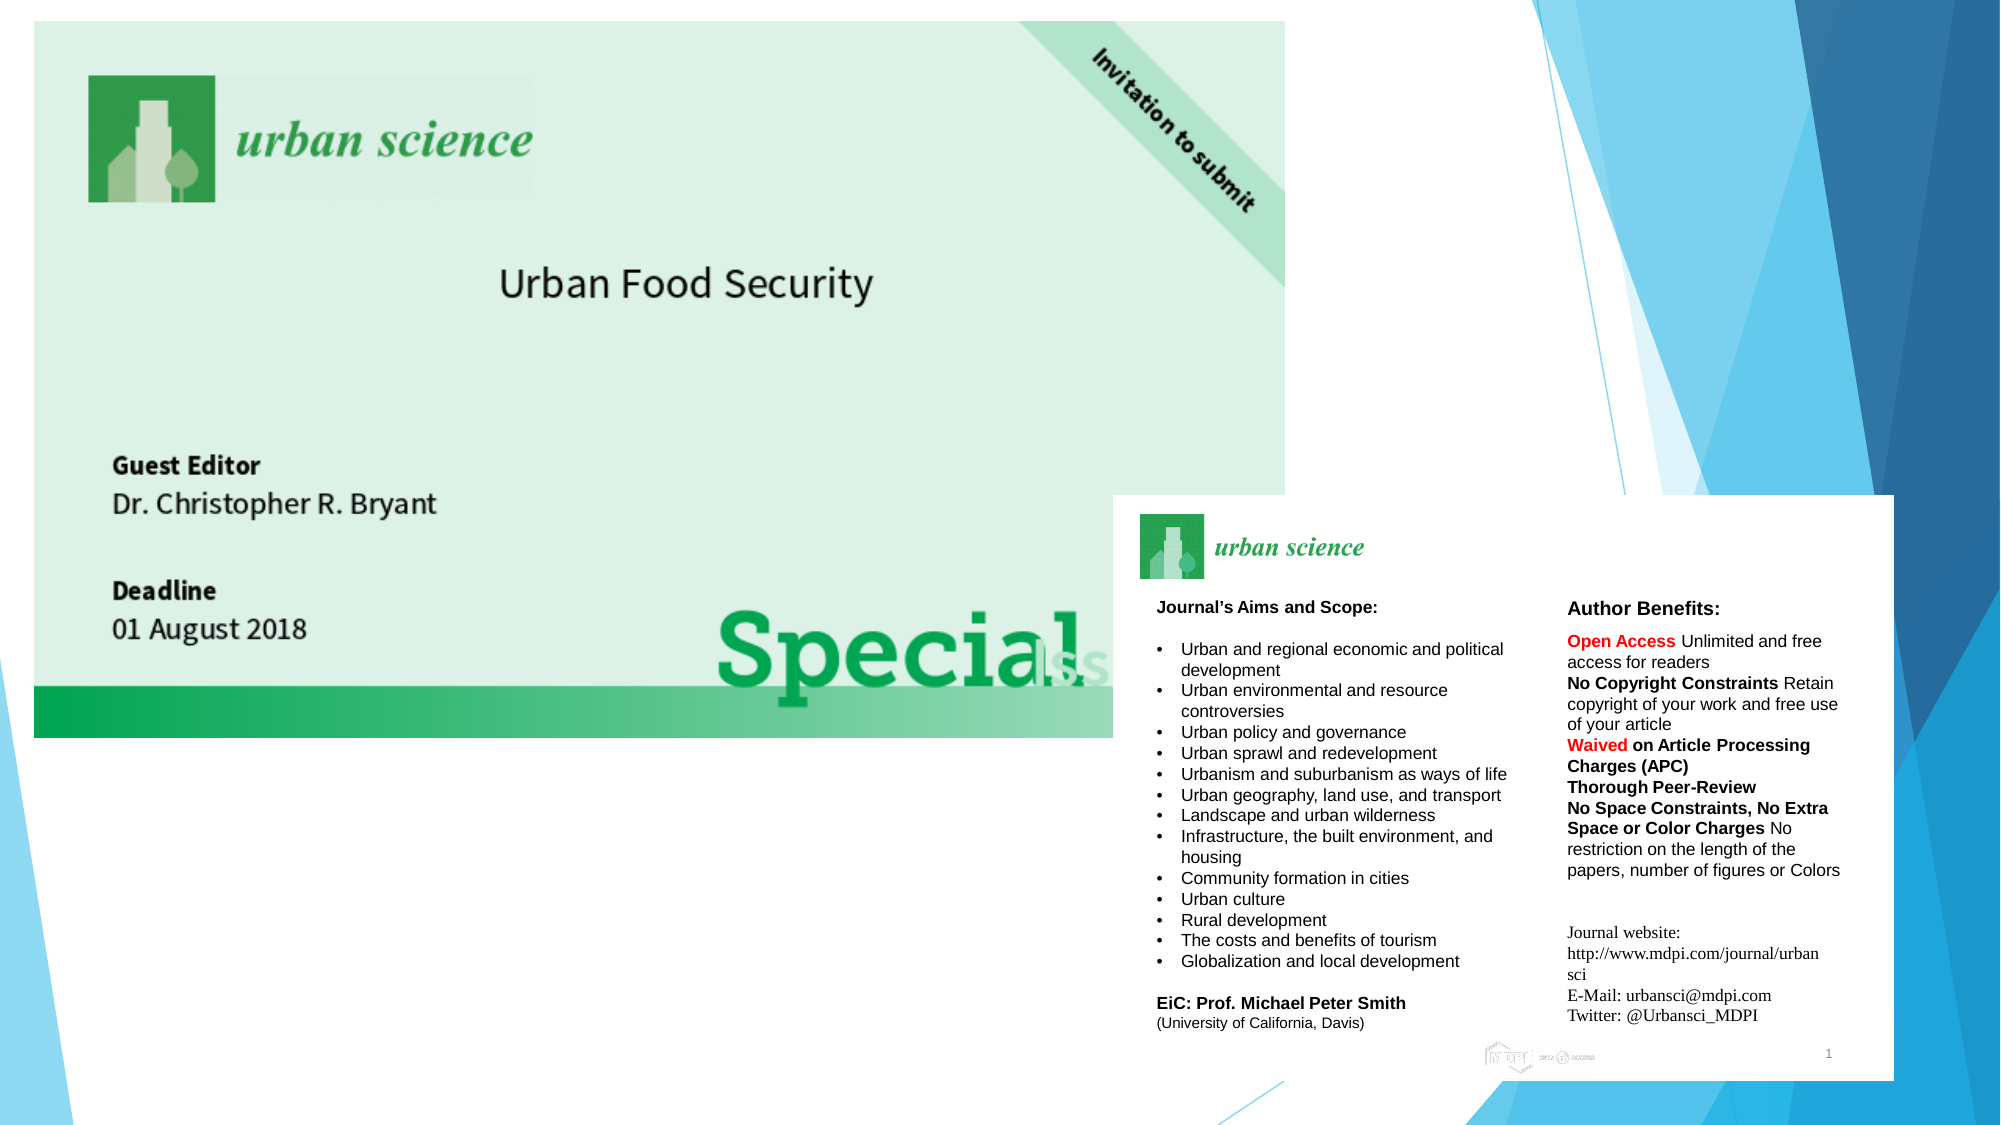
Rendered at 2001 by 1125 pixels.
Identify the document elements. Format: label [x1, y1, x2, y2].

chart [1112, 495, 1895, 1082]
picture [34, 21, 1285, 738]
